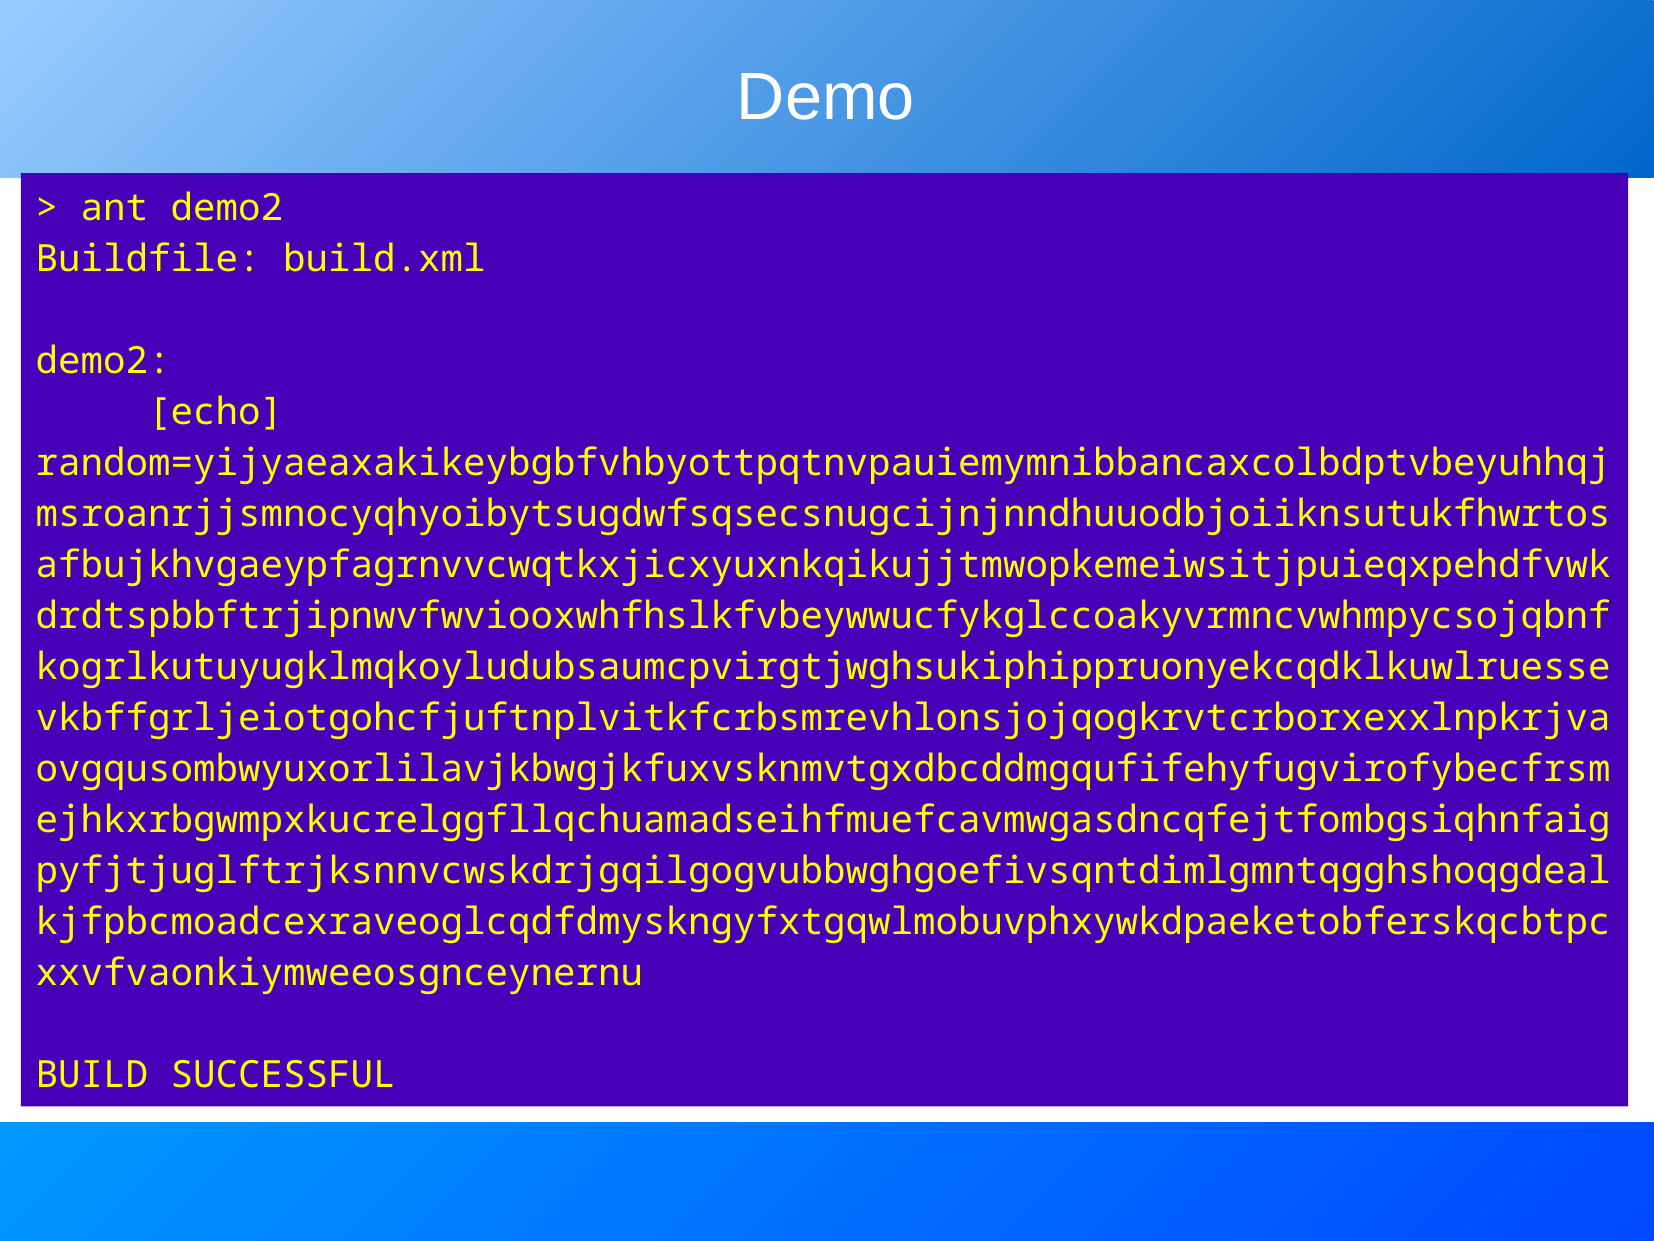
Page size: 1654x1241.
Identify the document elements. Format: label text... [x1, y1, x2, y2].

text_box > ant demo2 Buildfile: build.xml demo2: [echo] random=yijyaeaxakikeybgbfvhbyottpqtnvpauiemymnibbancaxcolbdptvbeyuhhqjmsroanrjjsmnocyqhyoibytsugdwfsqsecsnugcijnjnndhuuodbjoiiknsutukfhwrtosafbujkhvgaeypfagrnvvcwqtkxjicxyuxnkqikujjtmwopkemeiwsitjpuieqxpehdfvwkdrdtspbbftrjipnwvfwviooxwhfhslkfvbeywwucfykglccoakyvrmncvwhmpycsojqbnfkogrlkutuyugklmqkoyludubsaumcpvirgtjwghsukiphippruonyekcqdklkuwlruessevkbffgrljeiotgohcfjuftnplvitkfcrbsmrevhlonsjojqogkrvtcrborxexxlnpkrjvaovgqusombwyuxorlilavjkbwgjkfuxvsknmvtgxdbcddmgqufifehyfugvirofybecfrsmejhkxrbgwmpxkucrelggfllqchuamadseihfmuefcavmwgasdncqfejtfombgsiqhnfaigpyfjtjuglftrjksnnvcwskdrjgqilgogvubbwghgoefivsqntdimlgmntqgghshoqgdealkjfpbcmoadcexraveoglcqdfdmyskngyfxtgqwlmobuvphxywkdpaeketobferskqcbtpcxxvfvaonkiymweeosgnceynernu BUILD SUCCESSFUL [20, 283, 1629, 996]
title Demo [162, 59, 1489, 148]
